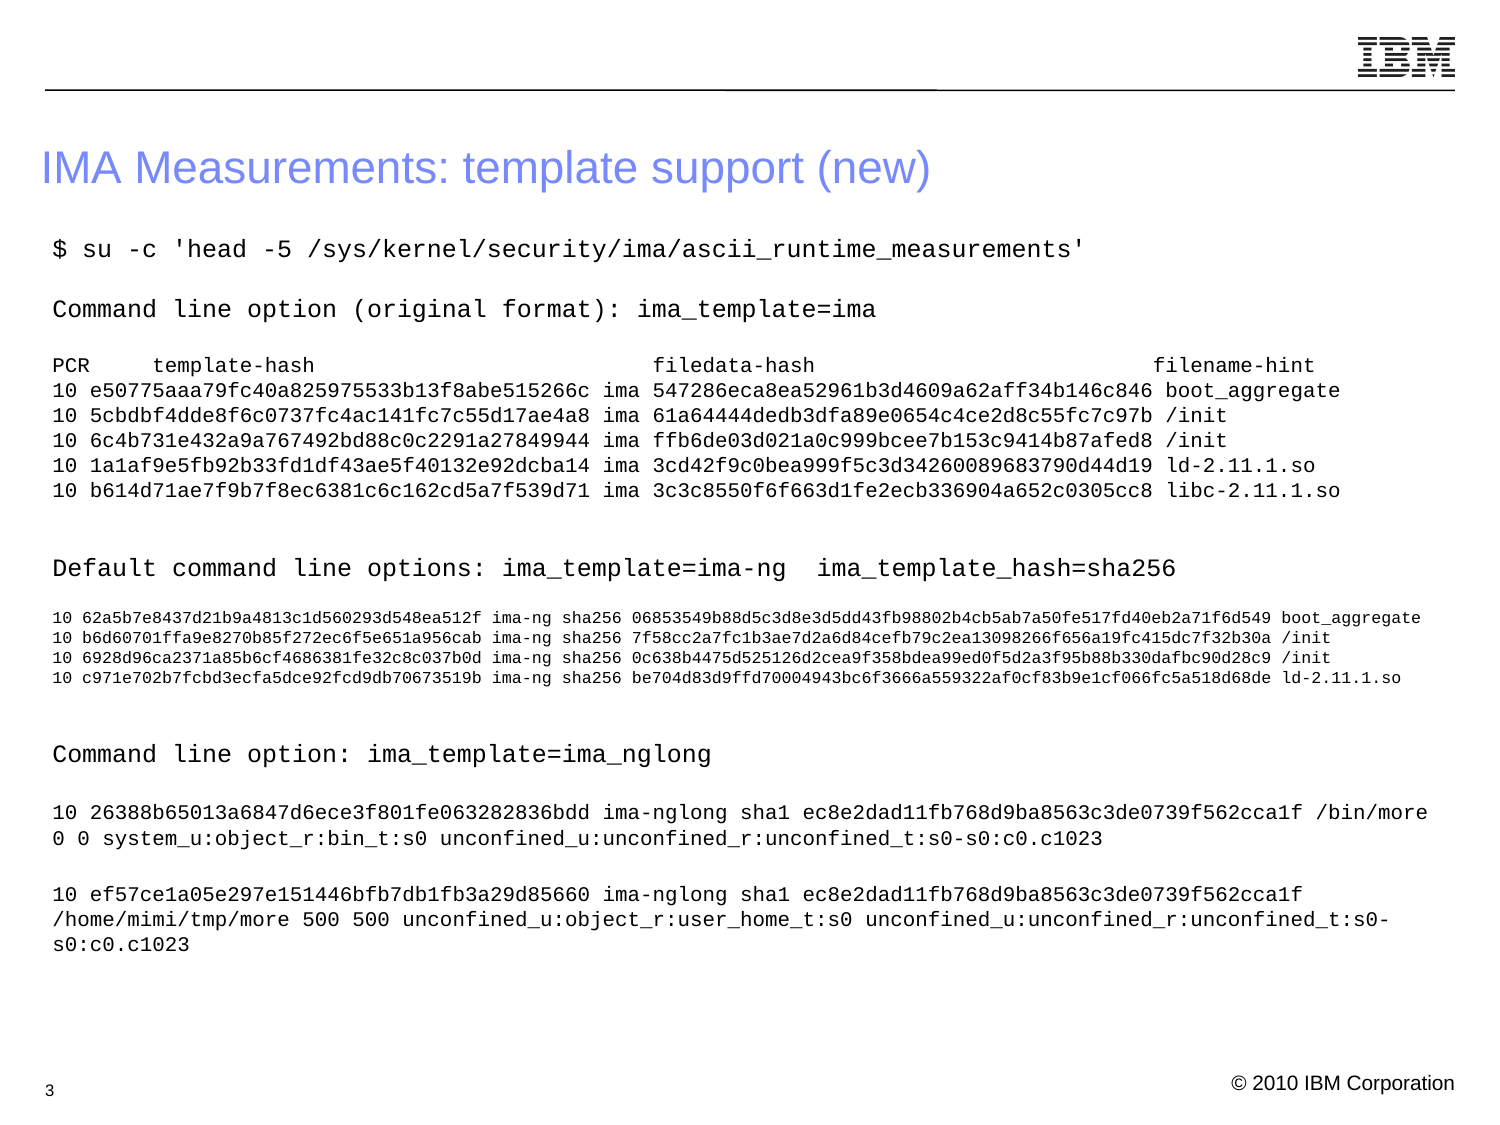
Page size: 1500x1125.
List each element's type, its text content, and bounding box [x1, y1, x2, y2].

title IMA Measurements: template support (new) [25, 112, 1451, 225]
picture [1358, 37, 1455, 77]
text_box $ su -c 'head -5 /sys/kernel/security/ima/ascii_runtime_measurements' Command line option (original format): ima_template=ima PCR template-hash filedata-hash filename-hint 10 e50775aaa79fc40a825975533b13f8abe515266c ima 547286eca8ea52961b3d4609a62aff34b146c846 boot_aggregate 10 5cbdbf4dde8f6c0737fc4ac141fc7c55d17ae4a8 ima 61a64444dedb3dfa89e0654c4ce2d8c55fc7c97b /init 10 6c4b731e432a9a767492bd88c0c2291a27849944 ima ffb6de03d021a0c999bcee7b153c9414b87afed8 /init 10 1a1af9e5fb92b33fd1df43ae5f40132e92dcba14 ima 3cd42f9c0bea999f5c3d34260089683790d44d19 ld-2.11.1.so 10 b614d71ae7f9b7f8ec6381c6c162cd5a7f539d71 ima 3c3c8550f6f663d1fe2ecb336904a652c0305cc8 libc-2.11.1.so Default command line options: ima_template=ima-ng ima_template_hash=sha256 10 62a5b7e8437d21b9a4813c1d560293d548ea512f ima-ng sha256 06853549b88d5c3d8e3d5dd43fb98802b4cb5ab7a50fe517fd40eb2a71f6d549 boot_aggregate 10 b6d60701ffa9e8270b85f272ec6f5e651a956cab ima-ng sha256 7f58cc2a7fc1b3ae7d2a6d84cefb79c2ea13098266f656a19fc415dc7f32b30a /init 10 6928d96ca2371a85b6cf4686381fe32c8c037b0d ima-ng sha256 0c638b4475d525126d2cea9f358bdea99ed0f5d2a3f95b88b330dafbc90d28c9 /init 10 c971e702b7fcbd3ecfa5dce92fcd9db70673519b ima-ng sha256 be704d83d9ffd70004943bc6f3666a559322af0cf83b9e1cf066fc5a518d68de ld-2.11.1.so Command line option: ima_template=ima_nglong 10 26388b65013a6847d6ece3f801fe063282836bdd ima-nglong sha1 ec8e2dad11fb768d9ba8563c3de0739f562cca1f /bin/more 0 0 system_u:object_r:bin_t:s0 unconfined_u:unconfined_r:unconfined_t:s0-s0:c0.c1023 10 ef57ce1a05e297e151446bfb7db1fb3a29d85660 ima-nglong sha1 ec8e2dad11fb768d9ba8563c3de0739f562cca1f /home/mimi/tmp/more 500 500 unconfined_u:object_r:user_home_t:s0 unconfined_u:unconfined_r:unconfined_t:s0-s0:c0.c1023 [37, 224, 1463, 1013]
